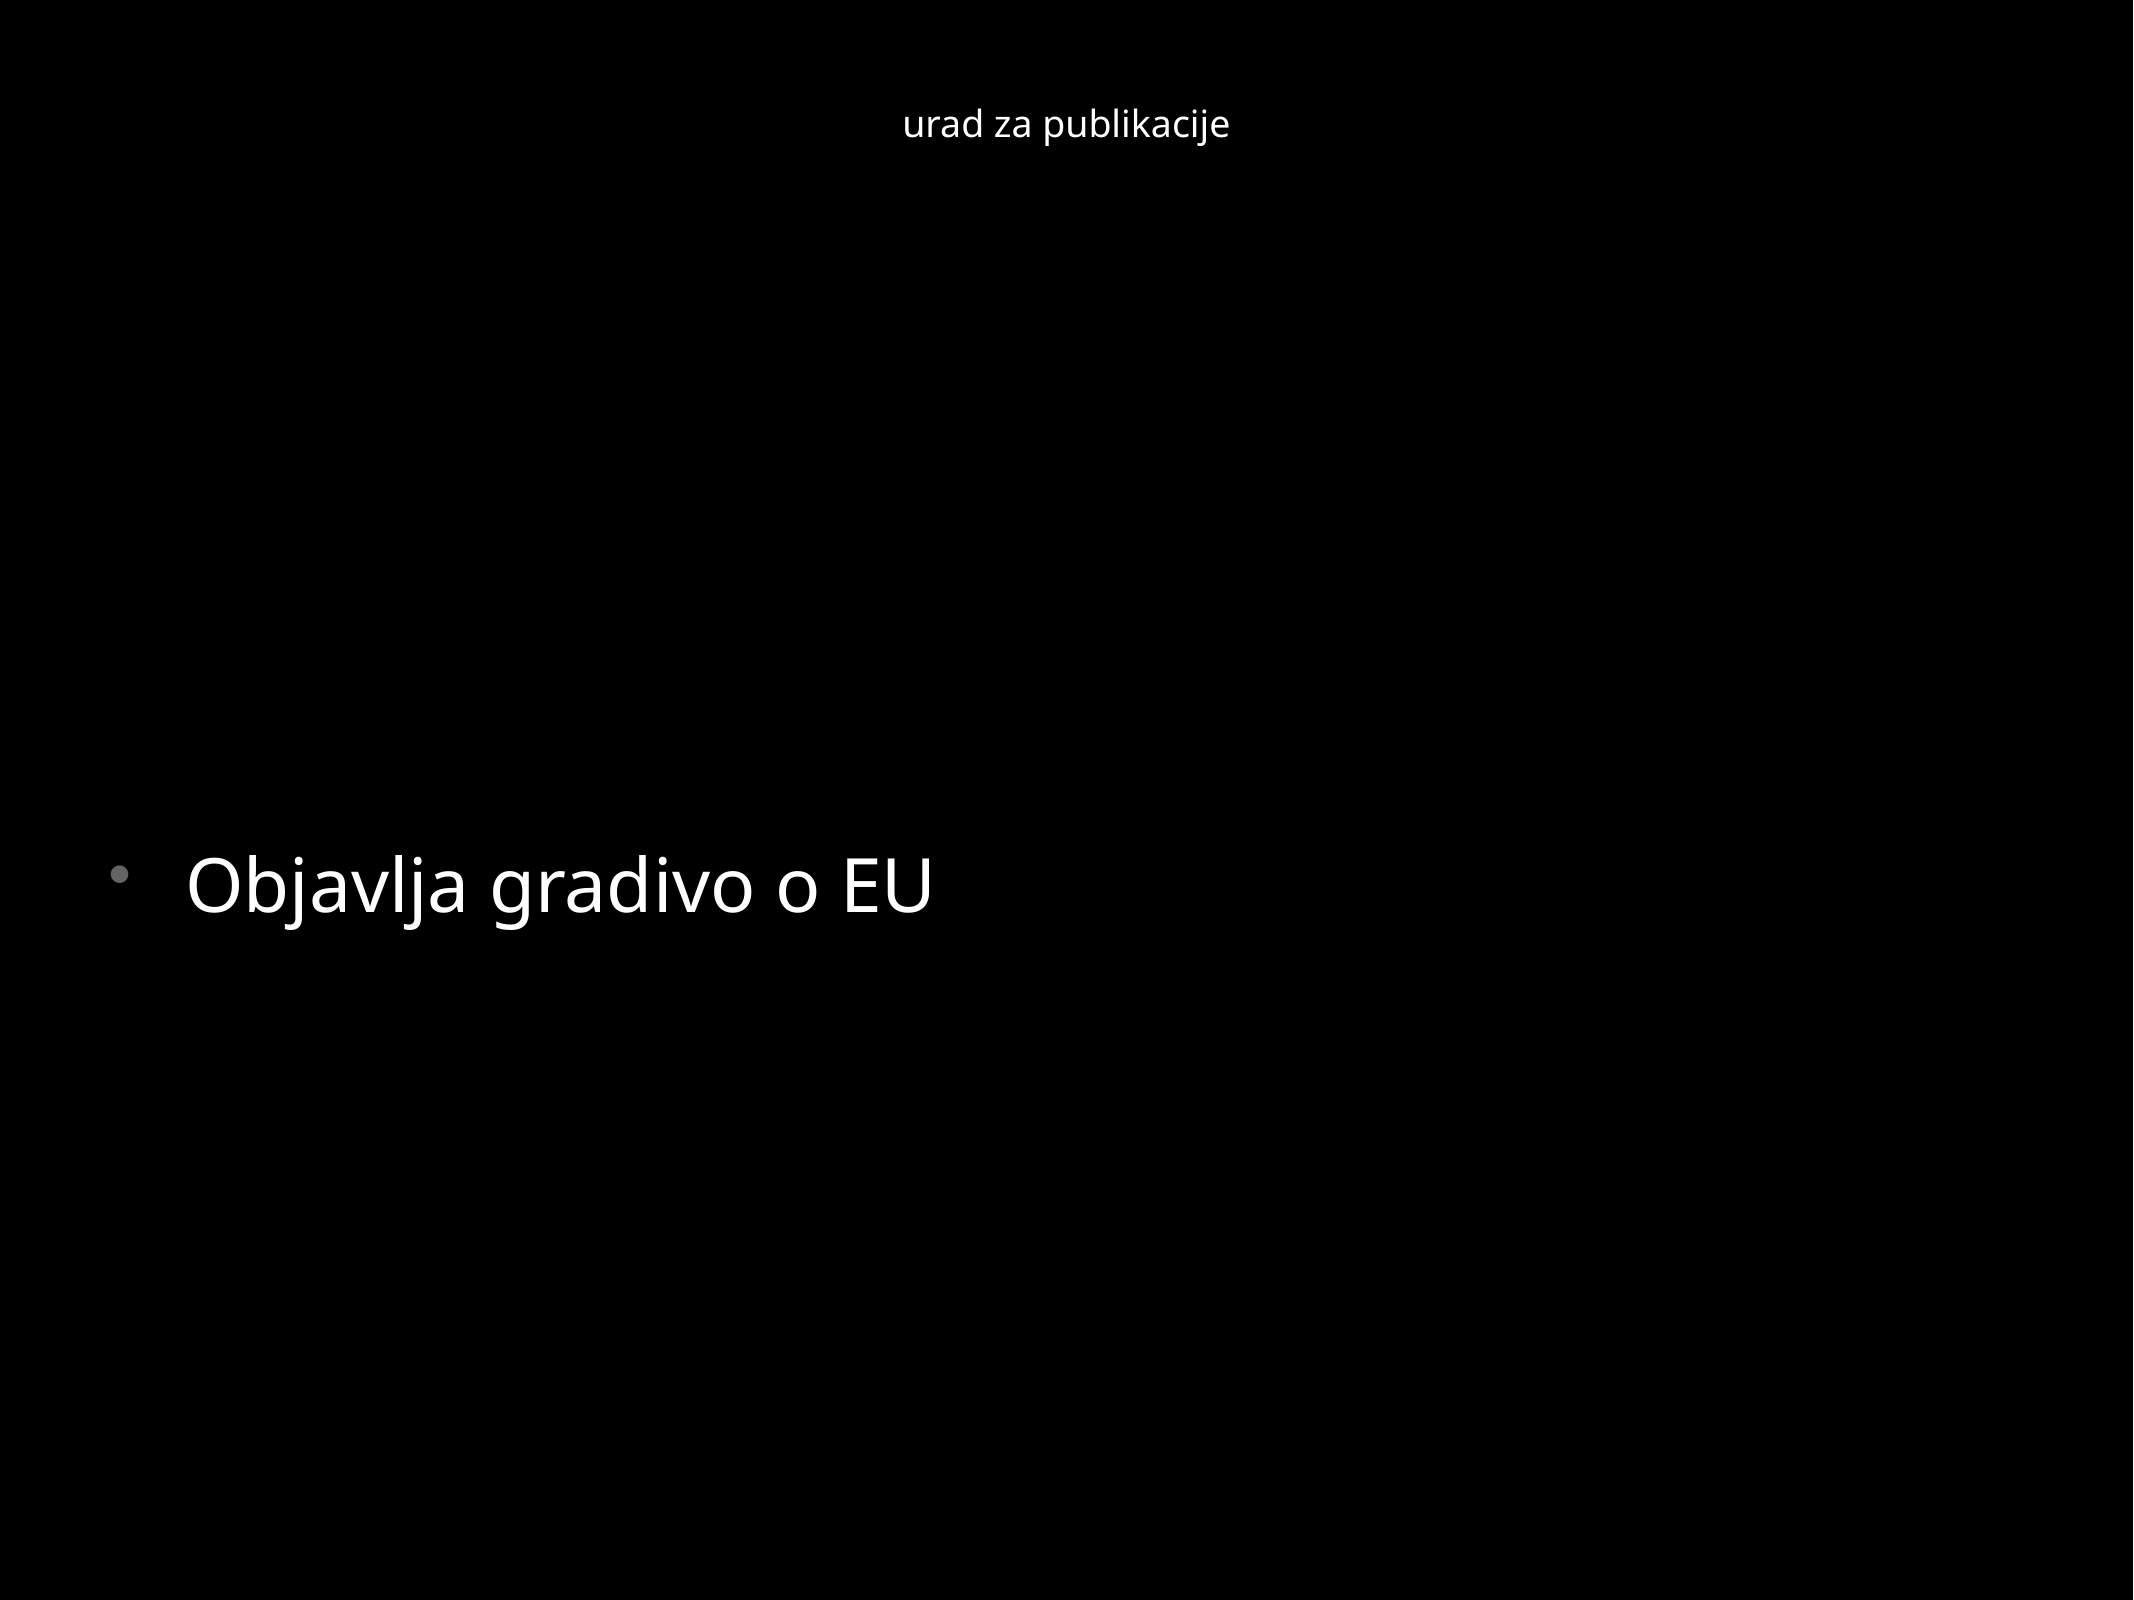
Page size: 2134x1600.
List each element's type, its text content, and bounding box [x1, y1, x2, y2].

list Objavlja gradivo o EU [108, 331, 2025, 1434]
title urad za publikacije [108, 99, 2025, 331]
